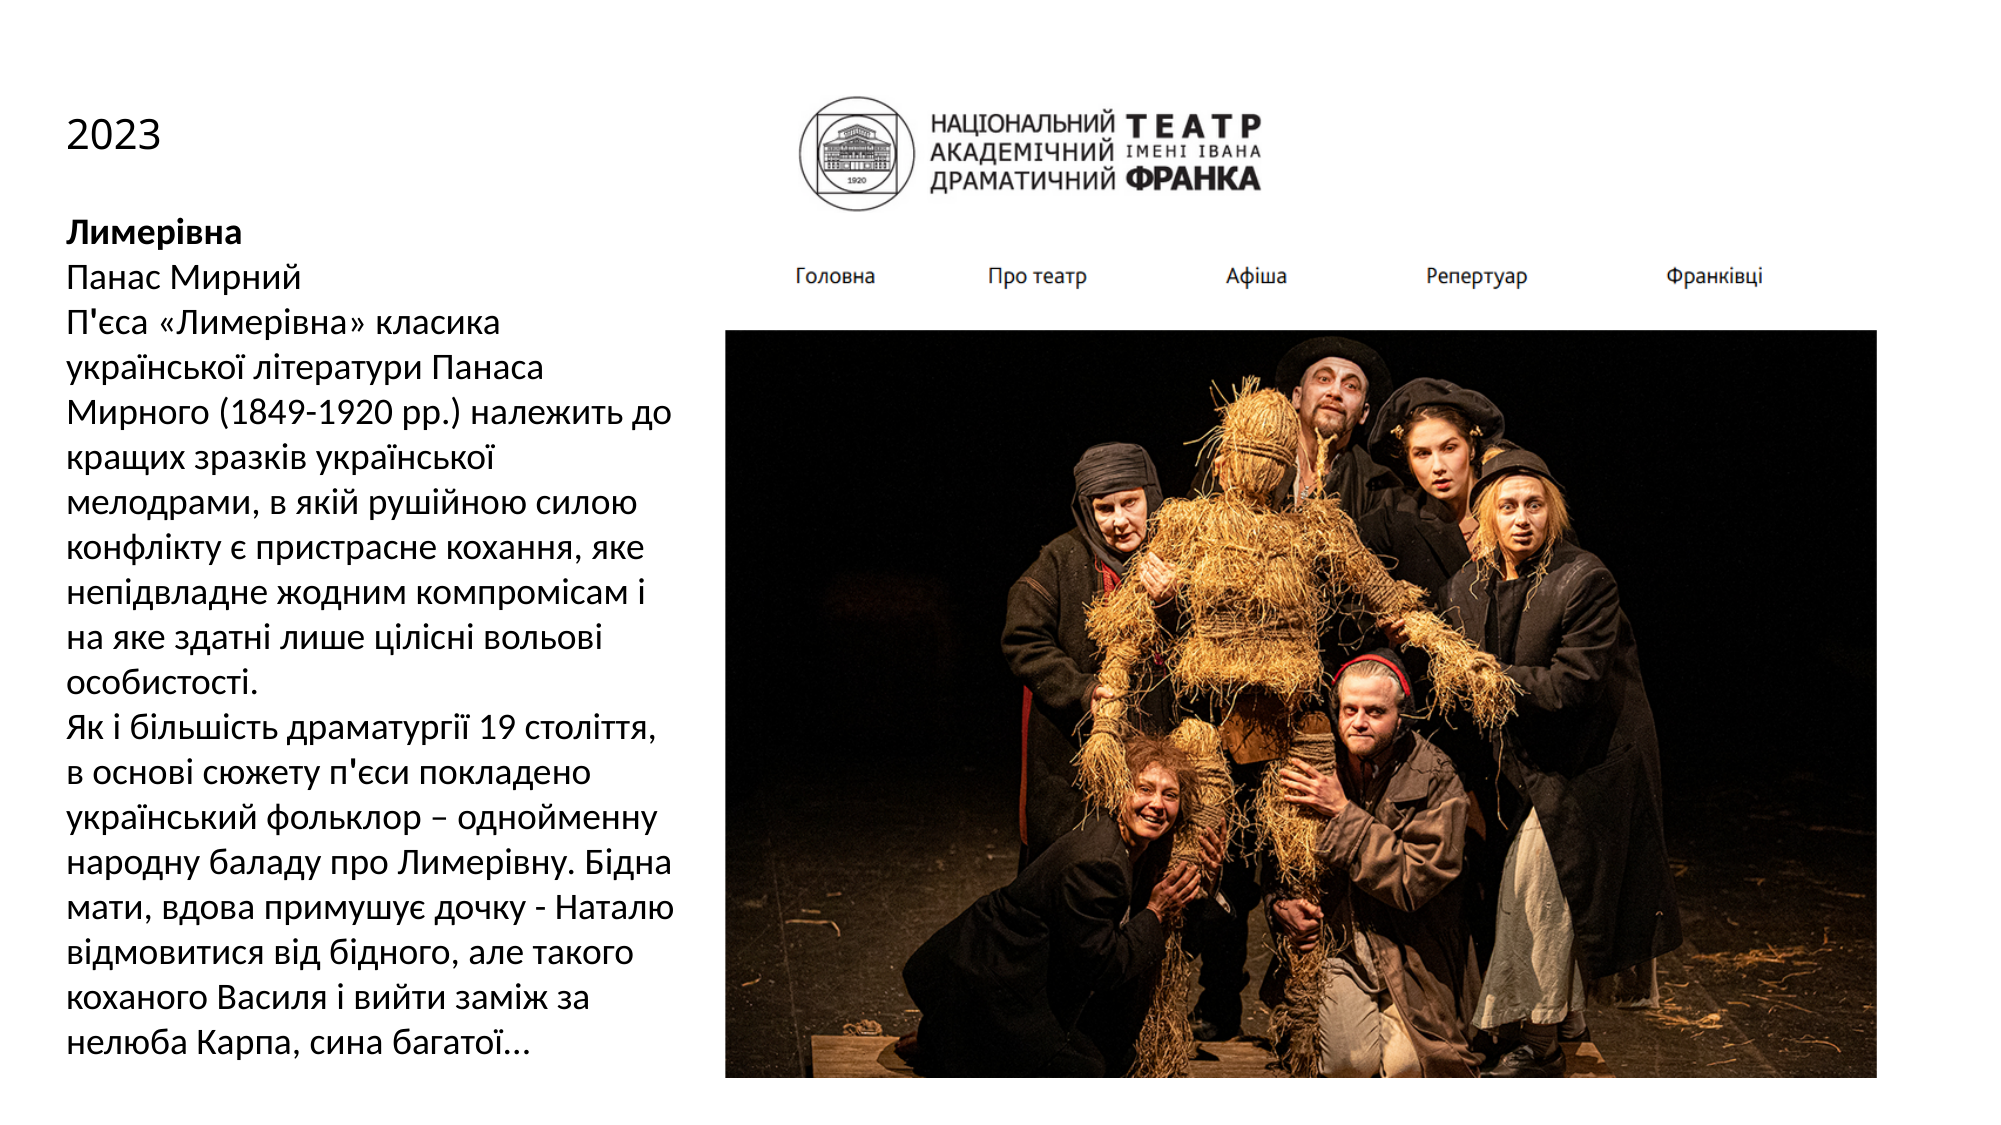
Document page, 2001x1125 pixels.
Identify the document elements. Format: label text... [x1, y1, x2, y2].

text_box Лимерівна Панас Мирний П'єса «Лимерівна» класика української літератури Панаса Мирного (1849-1920 рр.) належить до кращих зразків української мелодрами, в якій рушійною силою конфлікту є пристрасне кохання, яке непідвладне жодним компромісам і на яке здатні лише цілісні вольові особистості. Як і більшість драматургії 19 століття, в основі сюжету п'єси покладено український фольклор – однойменну народну баладу про Лимерівну. Бідна мати, вдова примушує дочку - Наталю відмовитися від бідного, але такого коханого Василя і вийти заміж за нелюба Карпа, сина багатої... [51, 199, 692, 1078]
title 2023 [51, 27, 1777, 245]
picture [709, 86, 1884, 1078]
